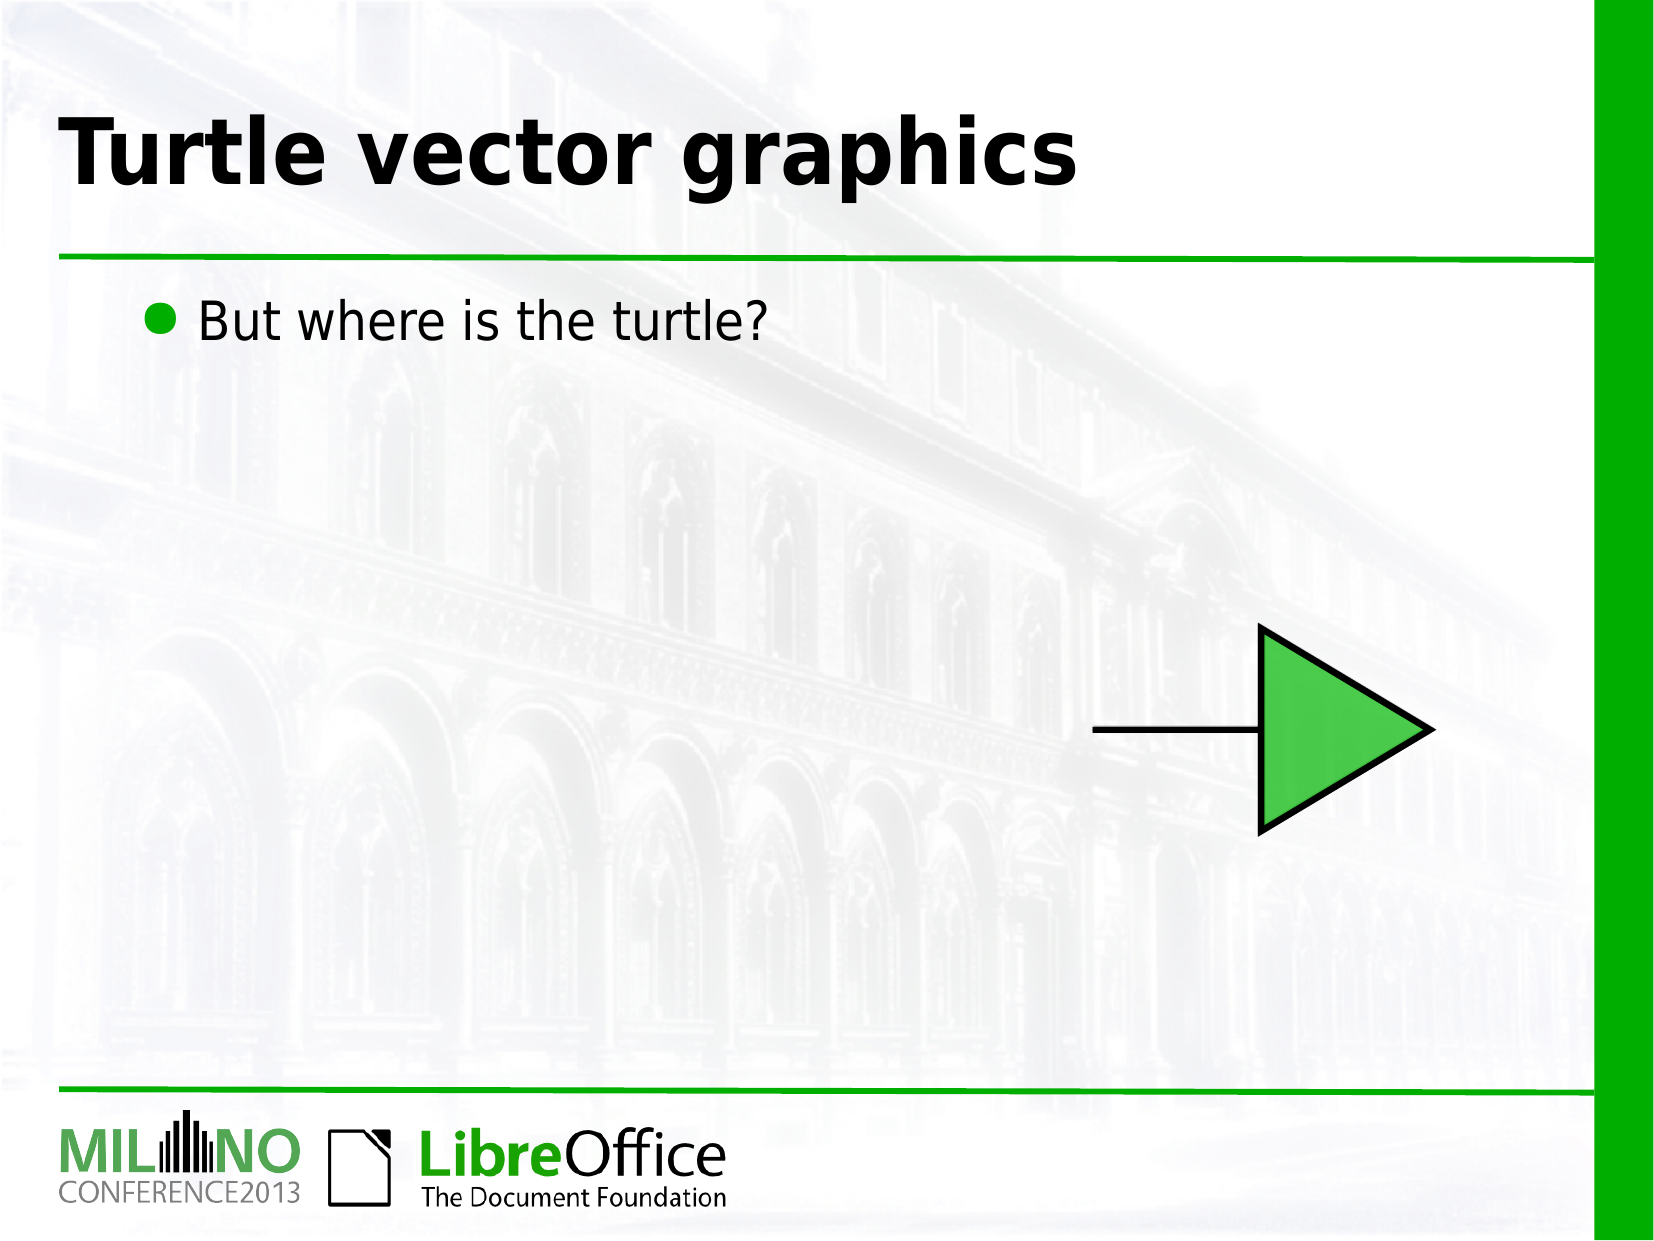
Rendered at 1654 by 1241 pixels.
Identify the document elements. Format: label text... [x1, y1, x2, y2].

list But where is the turtle? [35, 290, 1524, 1010]
title Turtle vector graphics [59, 49, 1548, 257]
picture [1, 0, 1594, 1241]
text_box [1092, 628, 1430, 832]
